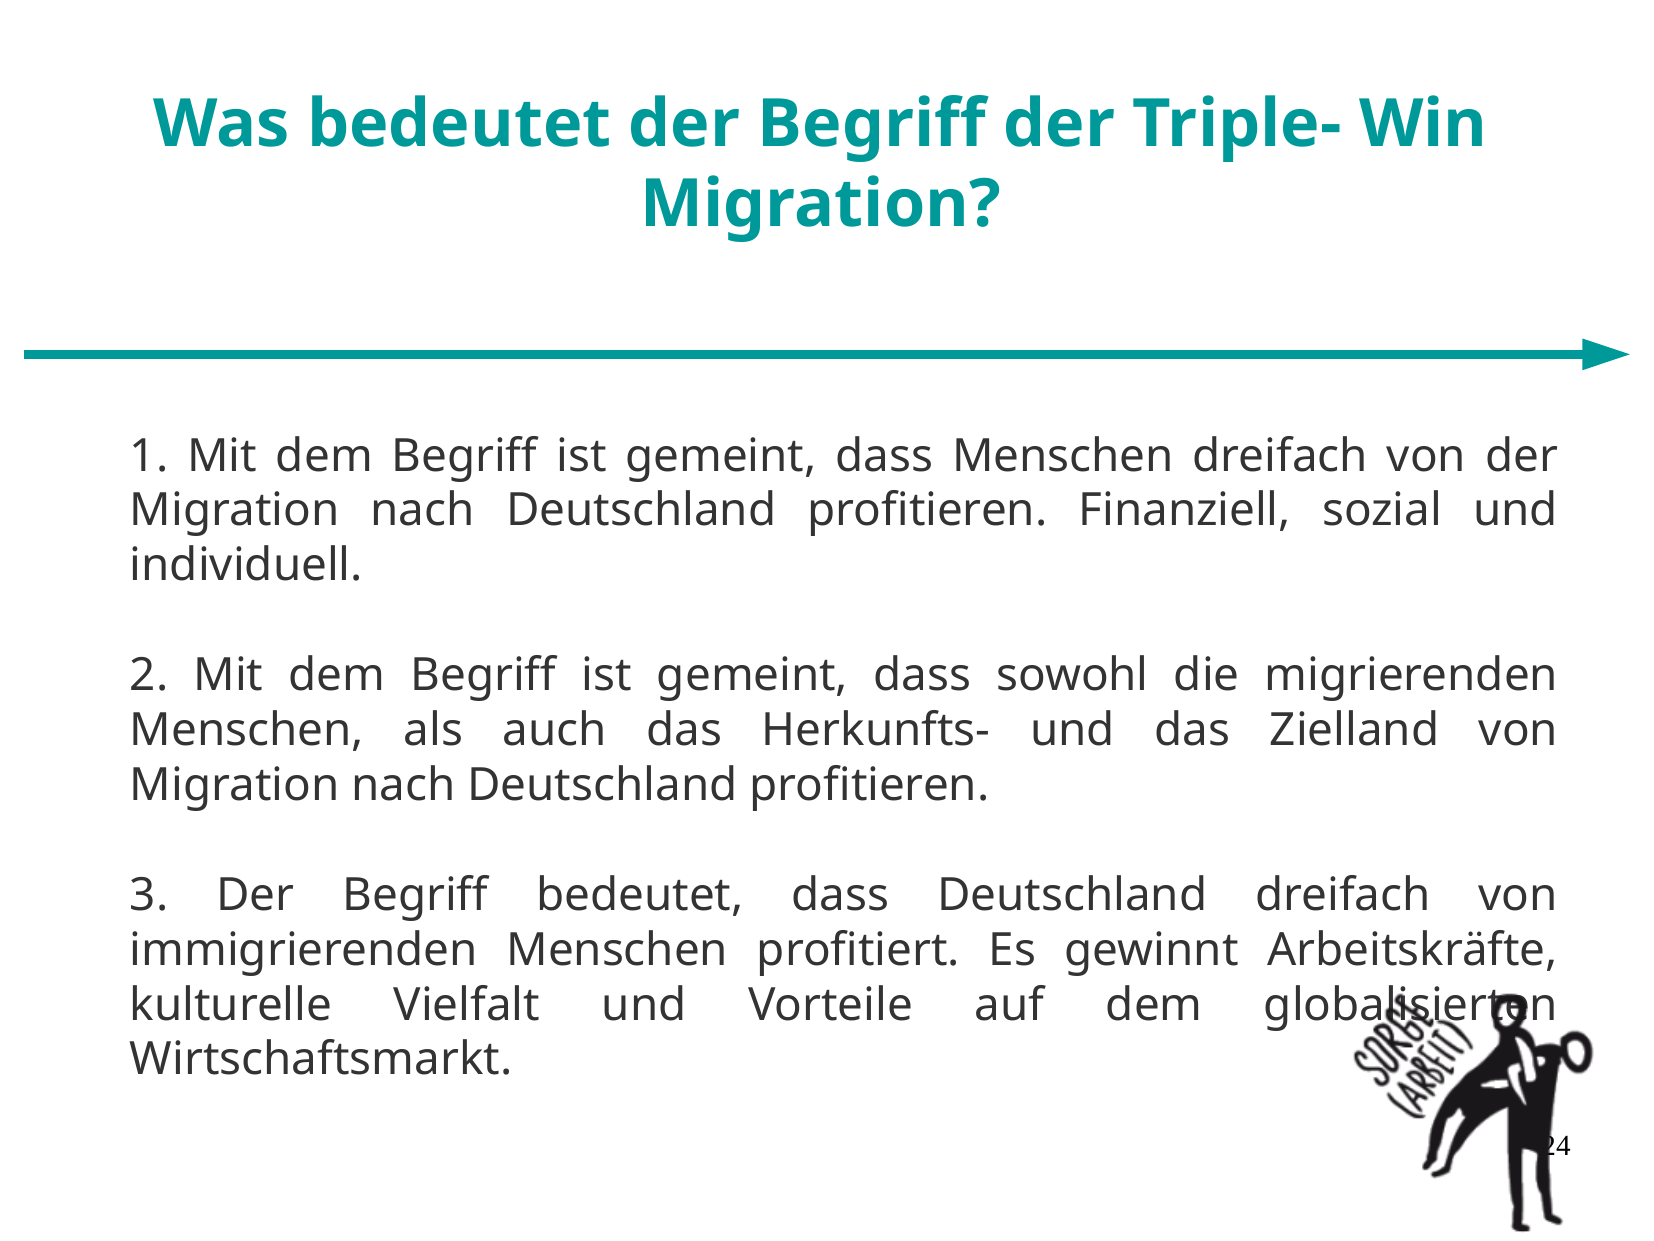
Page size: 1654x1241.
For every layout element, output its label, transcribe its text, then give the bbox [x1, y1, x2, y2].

title Was bedeutet der Begriff der Triple- Win Migration? [35, 7, 1607, 308]
picture [1281, 925, 1654, 1241]
list 1. Mit dem Begriff ist gemeint, dass Menschen dreifach von der Migration nach Deutschland profitieren. Finanziell, sozial und individuell. 2. Mit dem Begriff ist gemeint, dass sowohl die migrierenden Menschen, als auch das Herkunfts- und das Zielland von Migration nach Deutschland profitieren. 3. Der Begriff bedeutet, dass Deutschland dreifach von immigrierenden Menschen profitiert. Es gewinnt Arbeitskräfte, kulturelle Vielfalt und Vorteile auf dem globalisierten Wirtschaftsmarkt. [129, 425, 1560, 1182]
